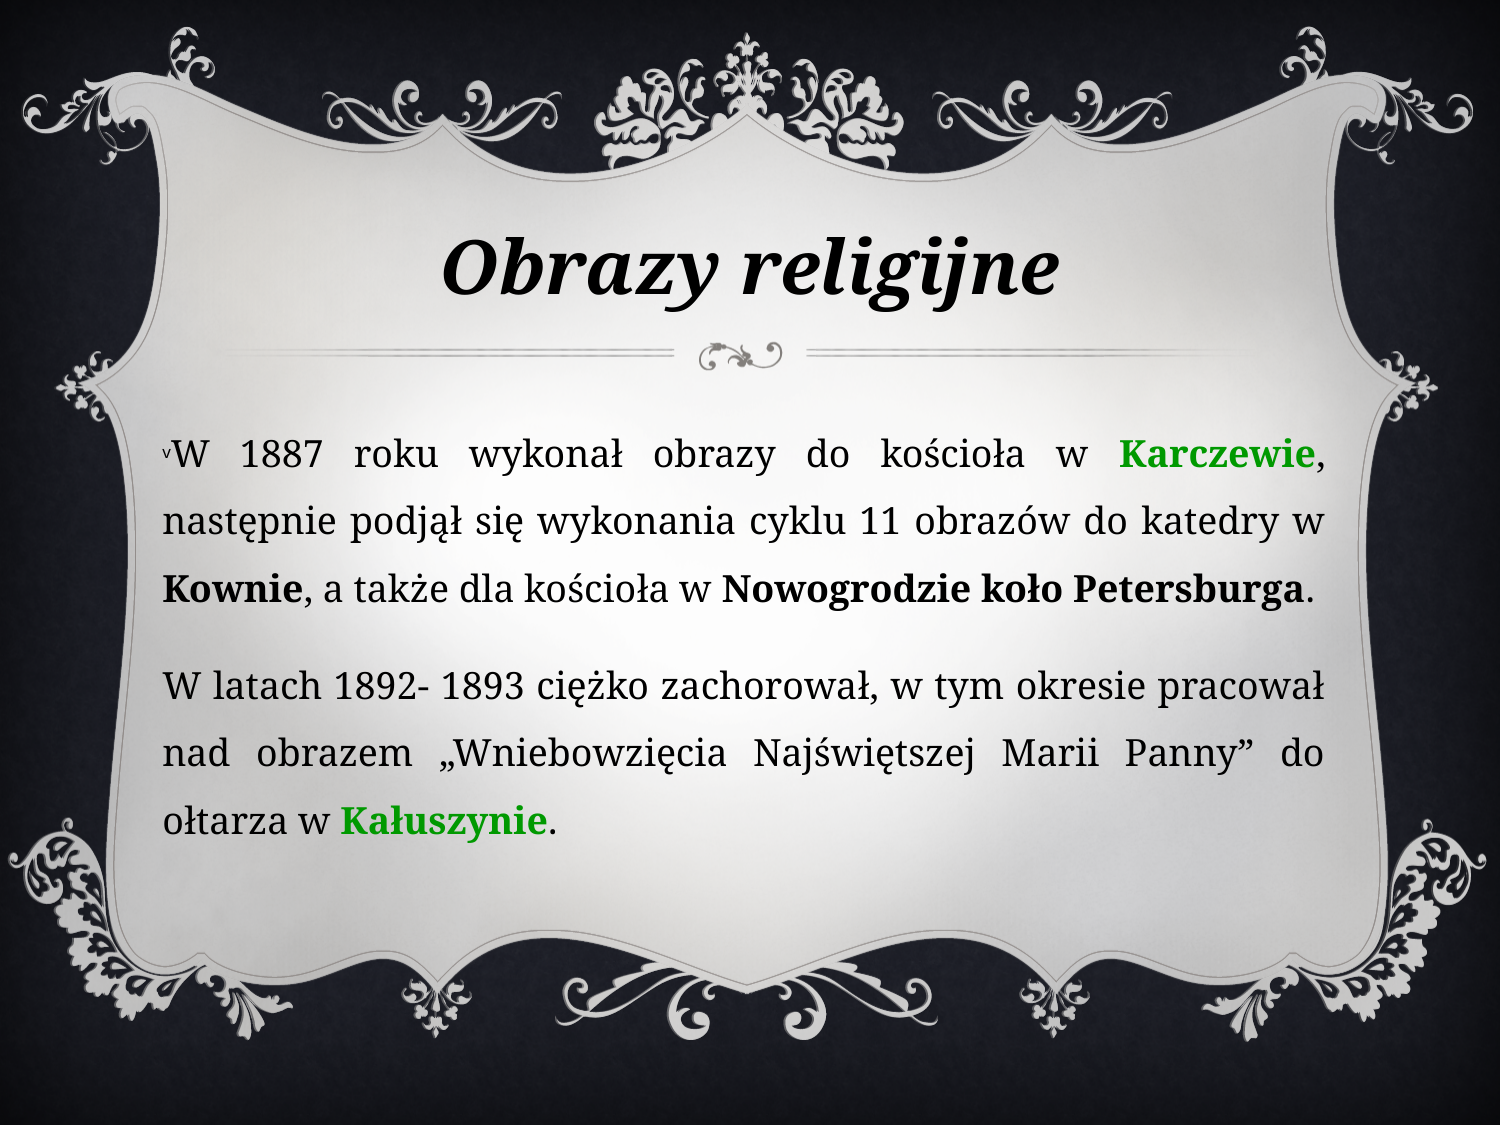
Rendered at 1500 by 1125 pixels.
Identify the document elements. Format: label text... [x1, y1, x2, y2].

picture [0, 0, 1500, 1125]
title Obrazy religijne [225, 212, 1275, 325]
list W 1887 roku wykonał obrazy do kościoła w Karczewie, następnie podjął się wykonania cyklu 11 obrazów do katedry w Kownie, a także dla kościoła w Nowogrodzie koło Petersburga. W latach 1892- 1893 ciężko zachorował, w tym okresie pracował nad obrazem „Wniebowzięcia Najświętszej Marii Panny” do ołtarza w Kałuszynie. [147, 399, 1341, 965]
